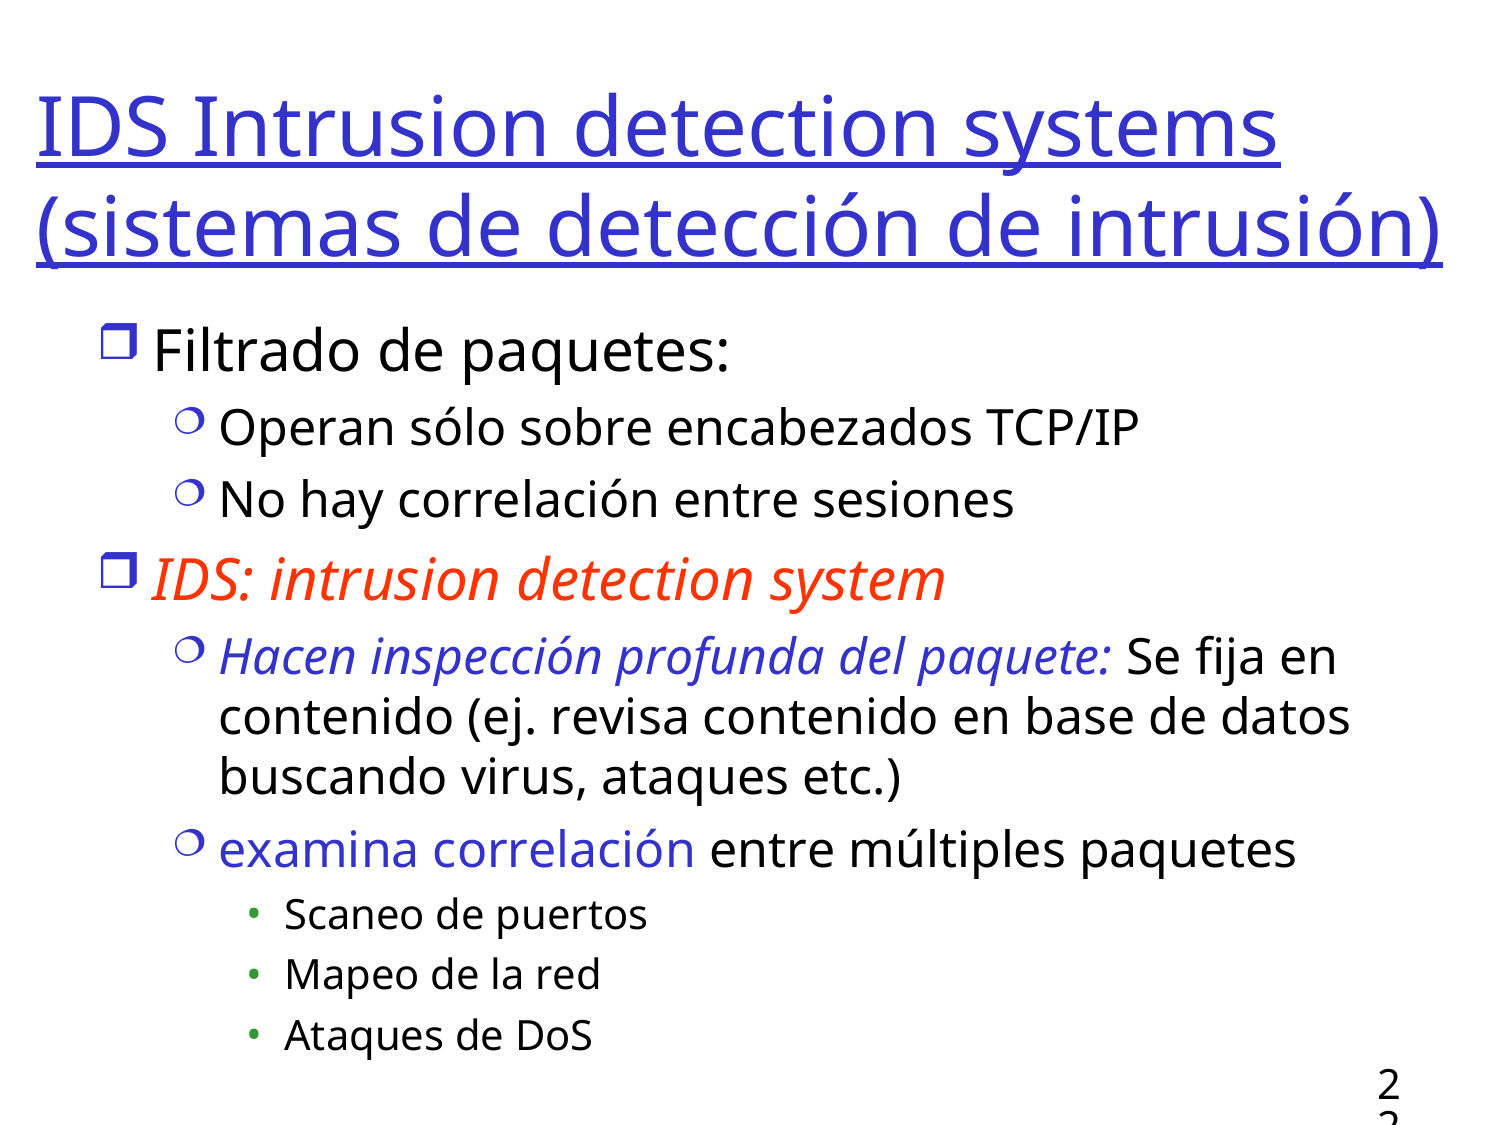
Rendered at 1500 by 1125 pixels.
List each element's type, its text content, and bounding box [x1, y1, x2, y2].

list Filtrado de paquetes: Operan sólo sobre encabezados TCP/IP No hay correlación entre sesiones IDS: intrusion detection system Hacen inspección profunda del paquete: Se fija en contenido (ej. revisa contenido en base de datos buscando virus, ataques etc.) examina correlación entre múltiples paquetes Scaneo de puertos Mapeo de la red Ataques de DoS [81, 305, 1444, 1078]
title IDS Intrusion detection systems (sistemas de detección de intrusión) [20, 15, 1467, 331]
